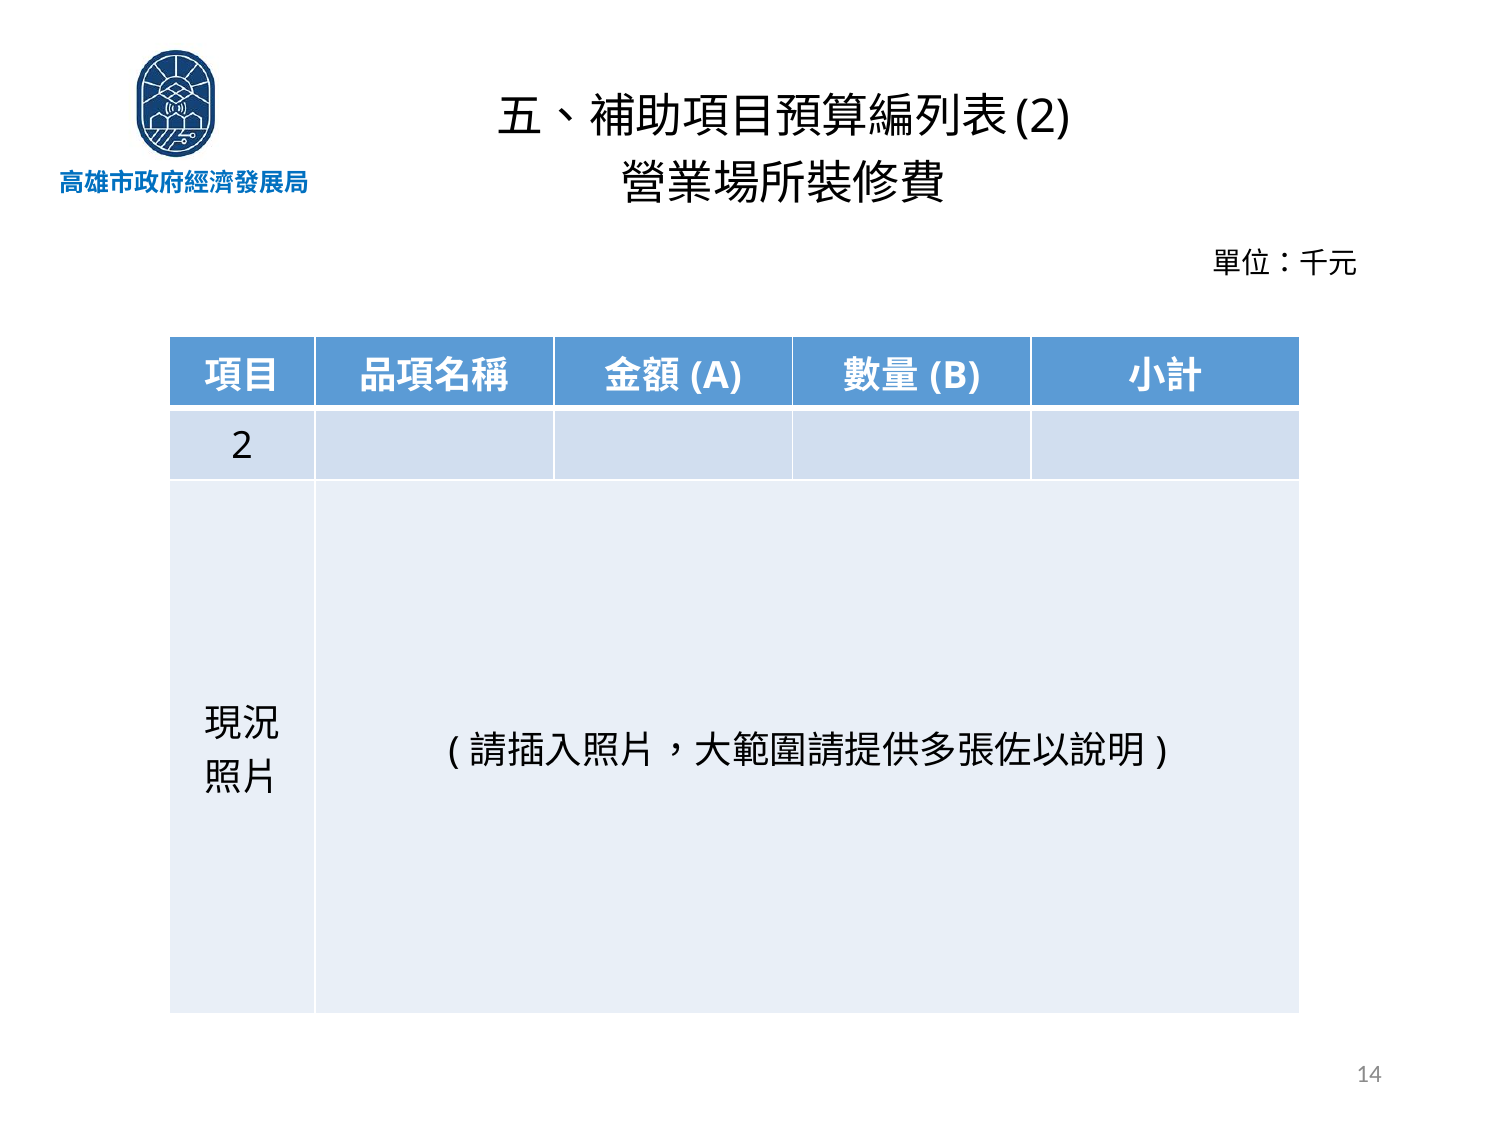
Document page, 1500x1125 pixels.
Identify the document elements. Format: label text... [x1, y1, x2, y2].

table_header 數量(B) [793, 337, 1030, 405]
slide_number <編號> [1059, 1042, 1397, 1103]
table_header 品項名稱 [316, 337, 553, 405]
table_cell [316, 411, 553, 479]
table_cell 2 [170, 411, 314, 479]
table_cell (請插入照片，大範圍請提供多張佐以說明) [316, 481, 1299, 1013]
text_box 單位：千元 [1197, 236, 1500, 287]
table_header 金額(A) [555, 337, 792, 405]
table_header 小計 [1032, 337, 1299, 405]
text_box 五、補助項目預算編列表(2) 營業場所裝修費 [108, 70, 1459, 222]
table_cell [555, 411, 792, 479]
table_cell 現況 照片 [170, 481, 314, 1013]
table_cell [793, 411, 1030, 479]
table_header 項目 [170, 337, 314, 405]
picture [103, 30, 248, 174]
table_cell [1032, 411, 1299, 479]
